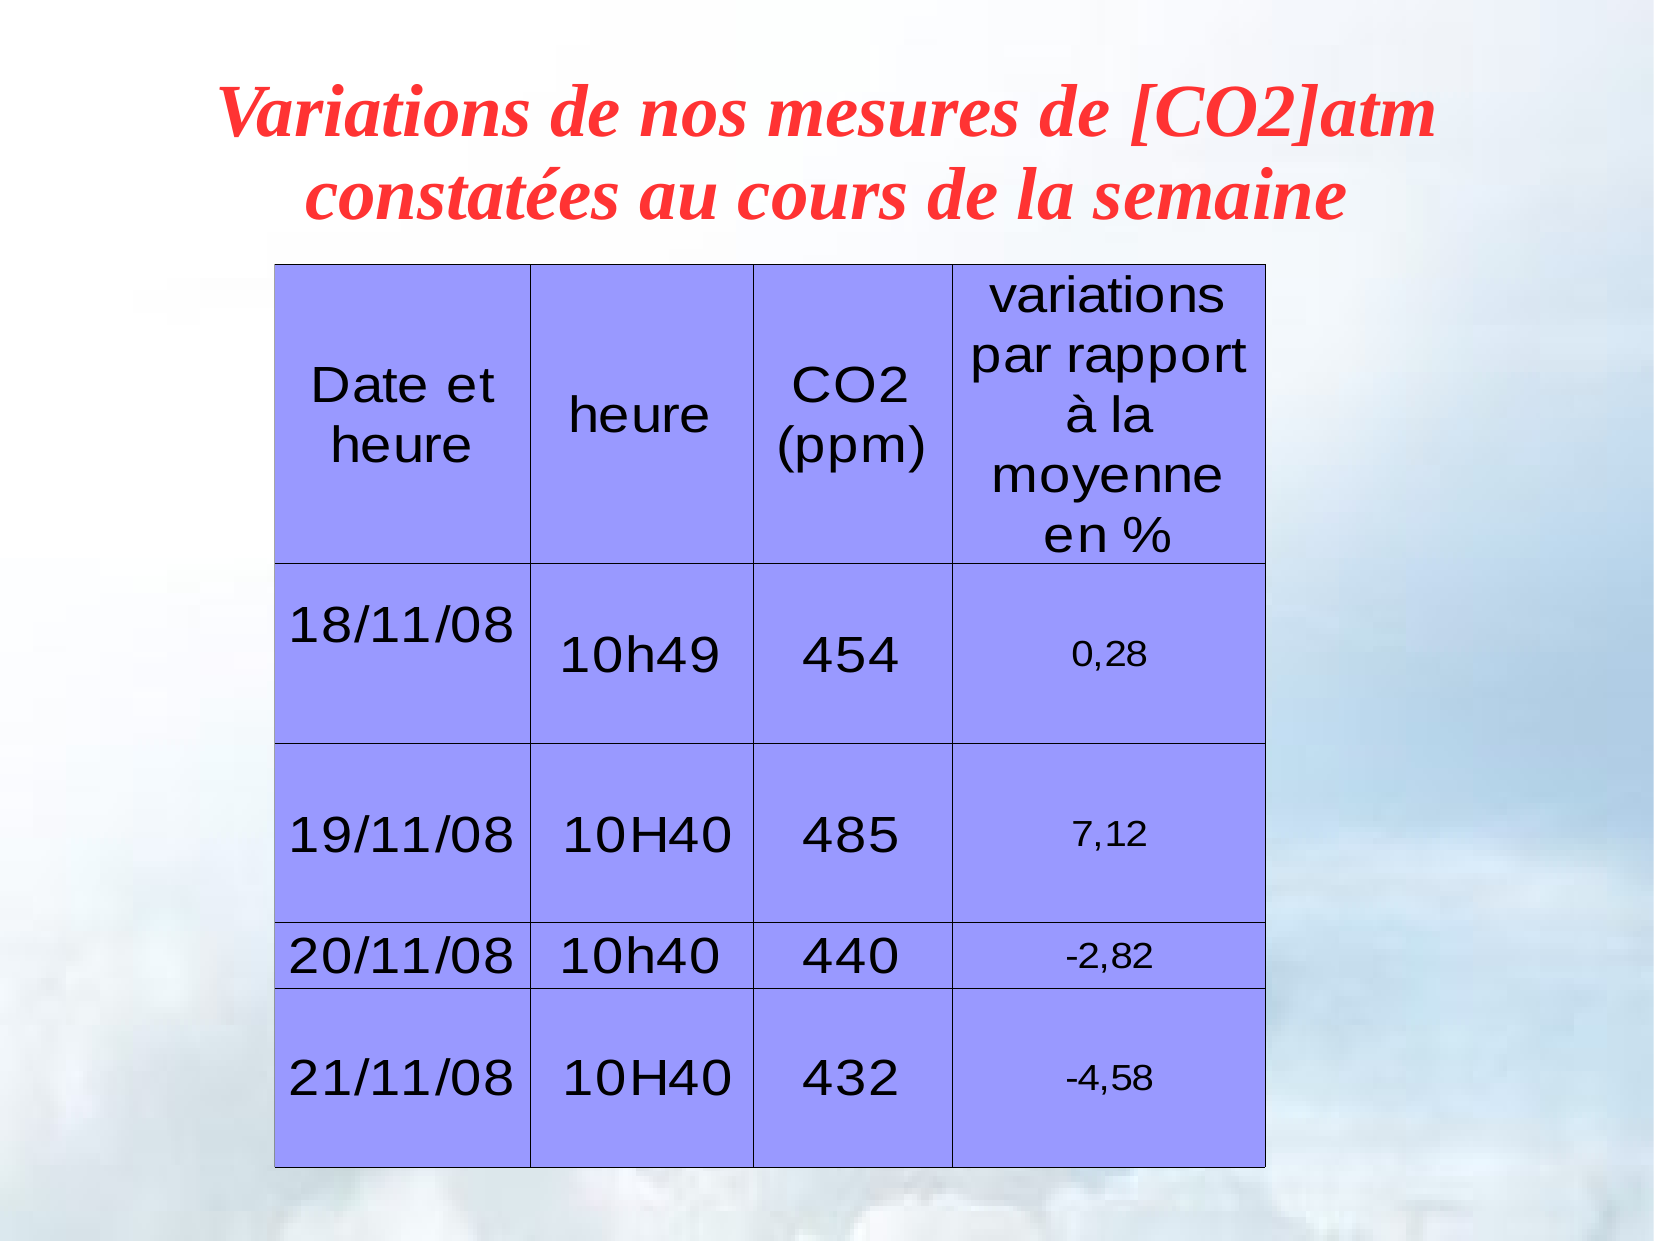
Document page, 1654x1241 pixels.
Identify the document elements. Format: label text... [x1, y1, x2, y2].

chart [274, 264, 1271, 1171]
picture [0, 0, 1654, 1241]
title Variations de nos mesures de [CO2]atm constatées au cours de la semaine [82, 49, 1571, 257]
